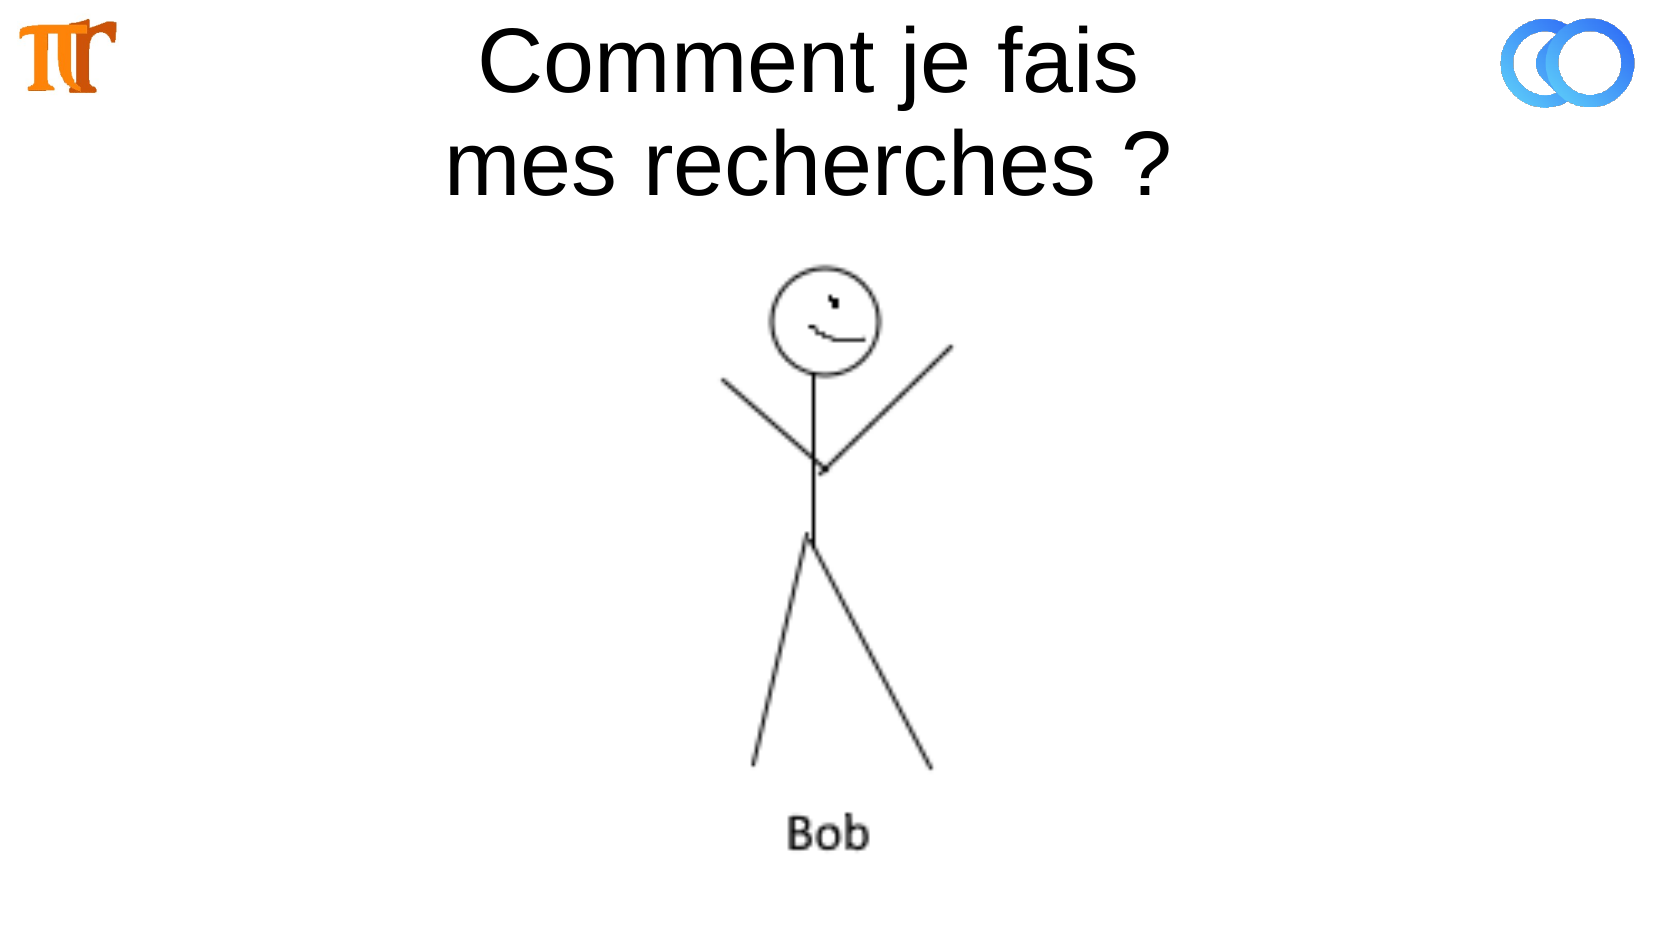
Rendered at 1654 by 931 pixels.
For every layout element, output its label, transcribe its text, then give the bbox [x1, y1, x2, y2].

picture [649, 236, 1034, 891]
picture [1450, 0, 1654, 142]
picture [17, 5, 119, 107]
title Comment je fais mes recherches ? [64, 9, 1554, 215]
